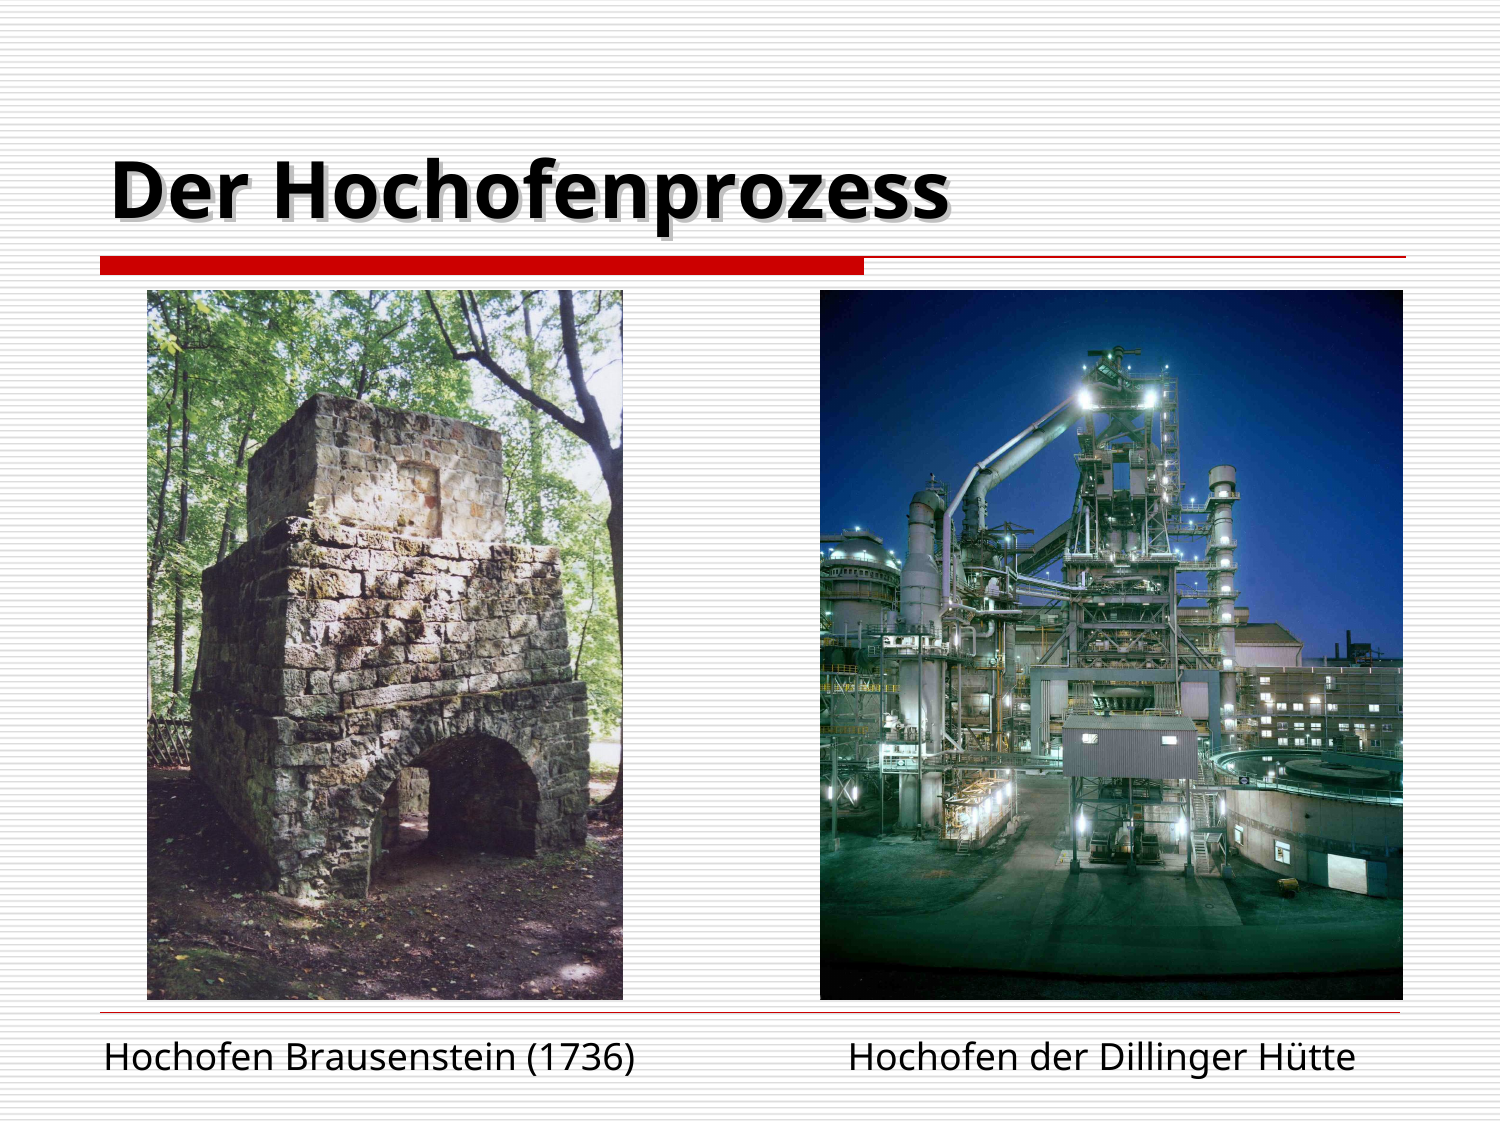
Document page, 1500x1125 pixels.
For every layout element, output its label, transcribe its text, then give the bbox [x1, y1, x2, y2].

text_box Hochofen der Dillinger Hütte [832, 1023, 1424, 1090]
text_box Hochofen Brausenstein (1736) [88, 1023, 715, 1090]
title Der Hochofenprozess [94, 49, 1407, 250]
picture [0, 0, 1500, 1125]
